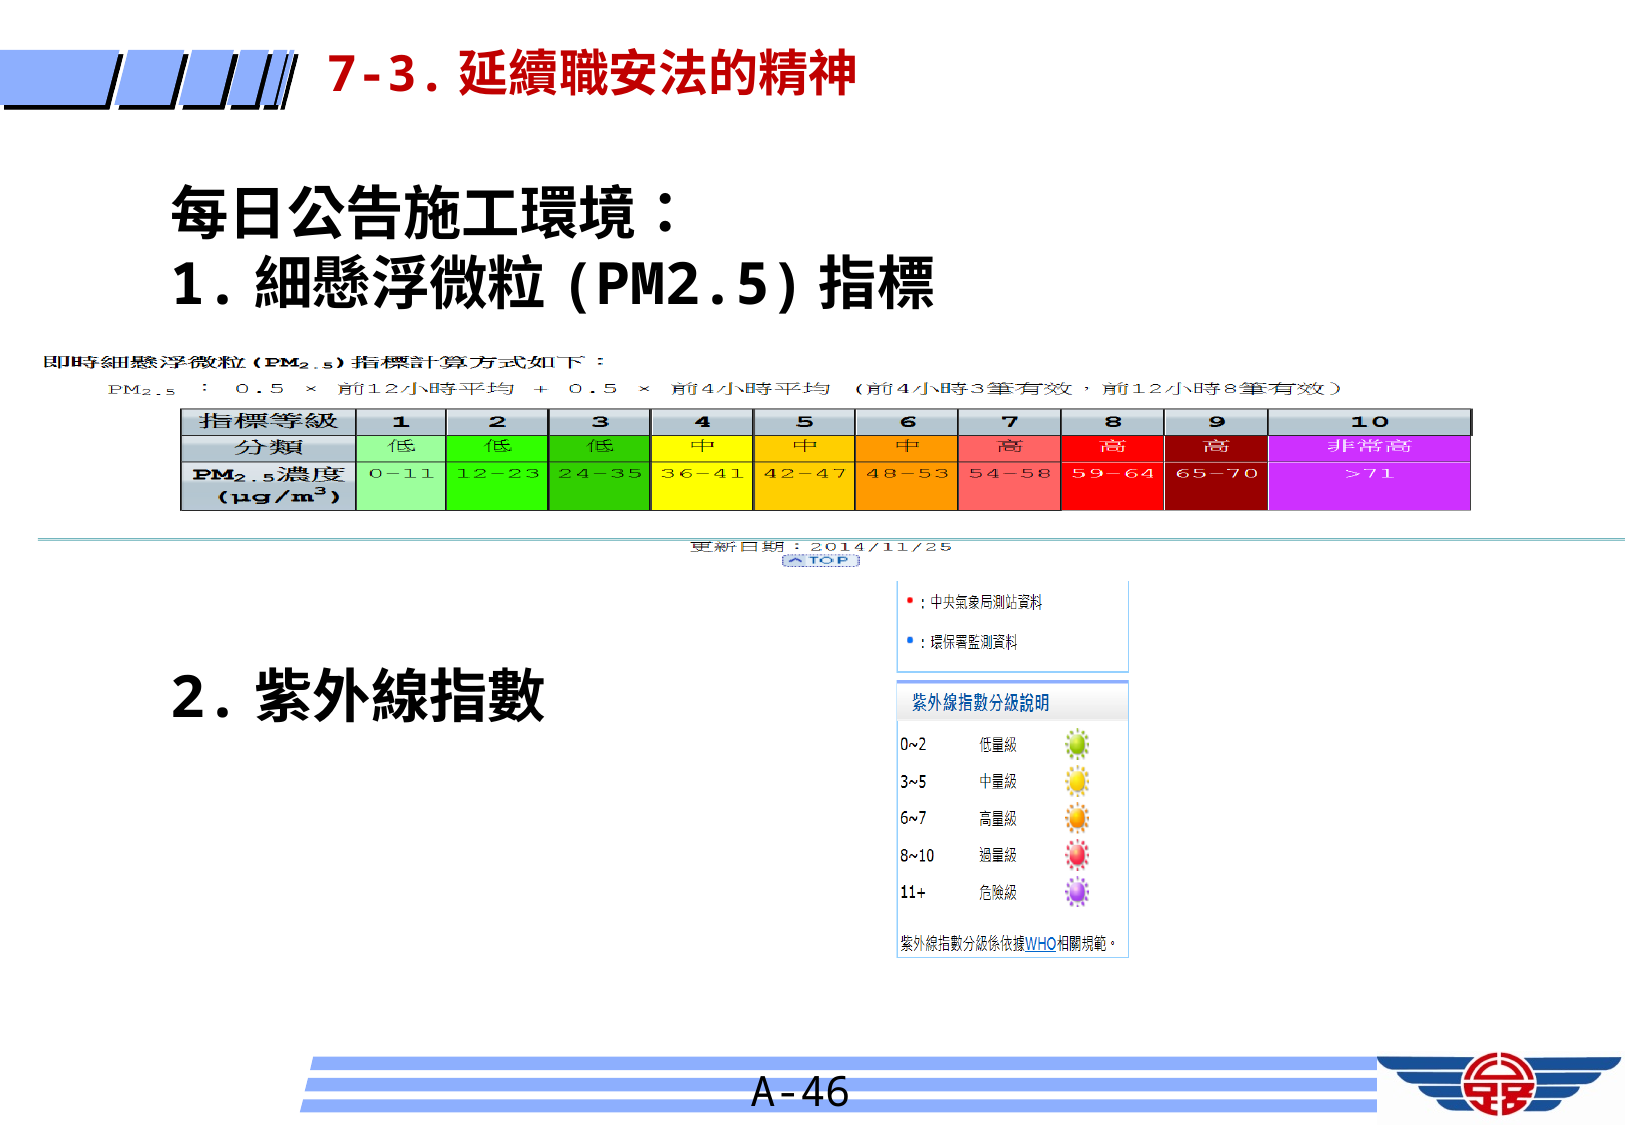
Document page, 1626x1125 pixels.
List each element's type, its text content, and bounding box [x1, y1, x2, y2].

text_box 7-3.延續職安法的精神 [312, 34, 1124, 109]
text_box 每日公告施工環境： 1.細懸浮微粒(PM2.5)指標 [156, 168, 1295, 324]
picture [37, 326, 1625, 1041]
text_box 2.紫外線指數 [156, 651, 1124, 736]
